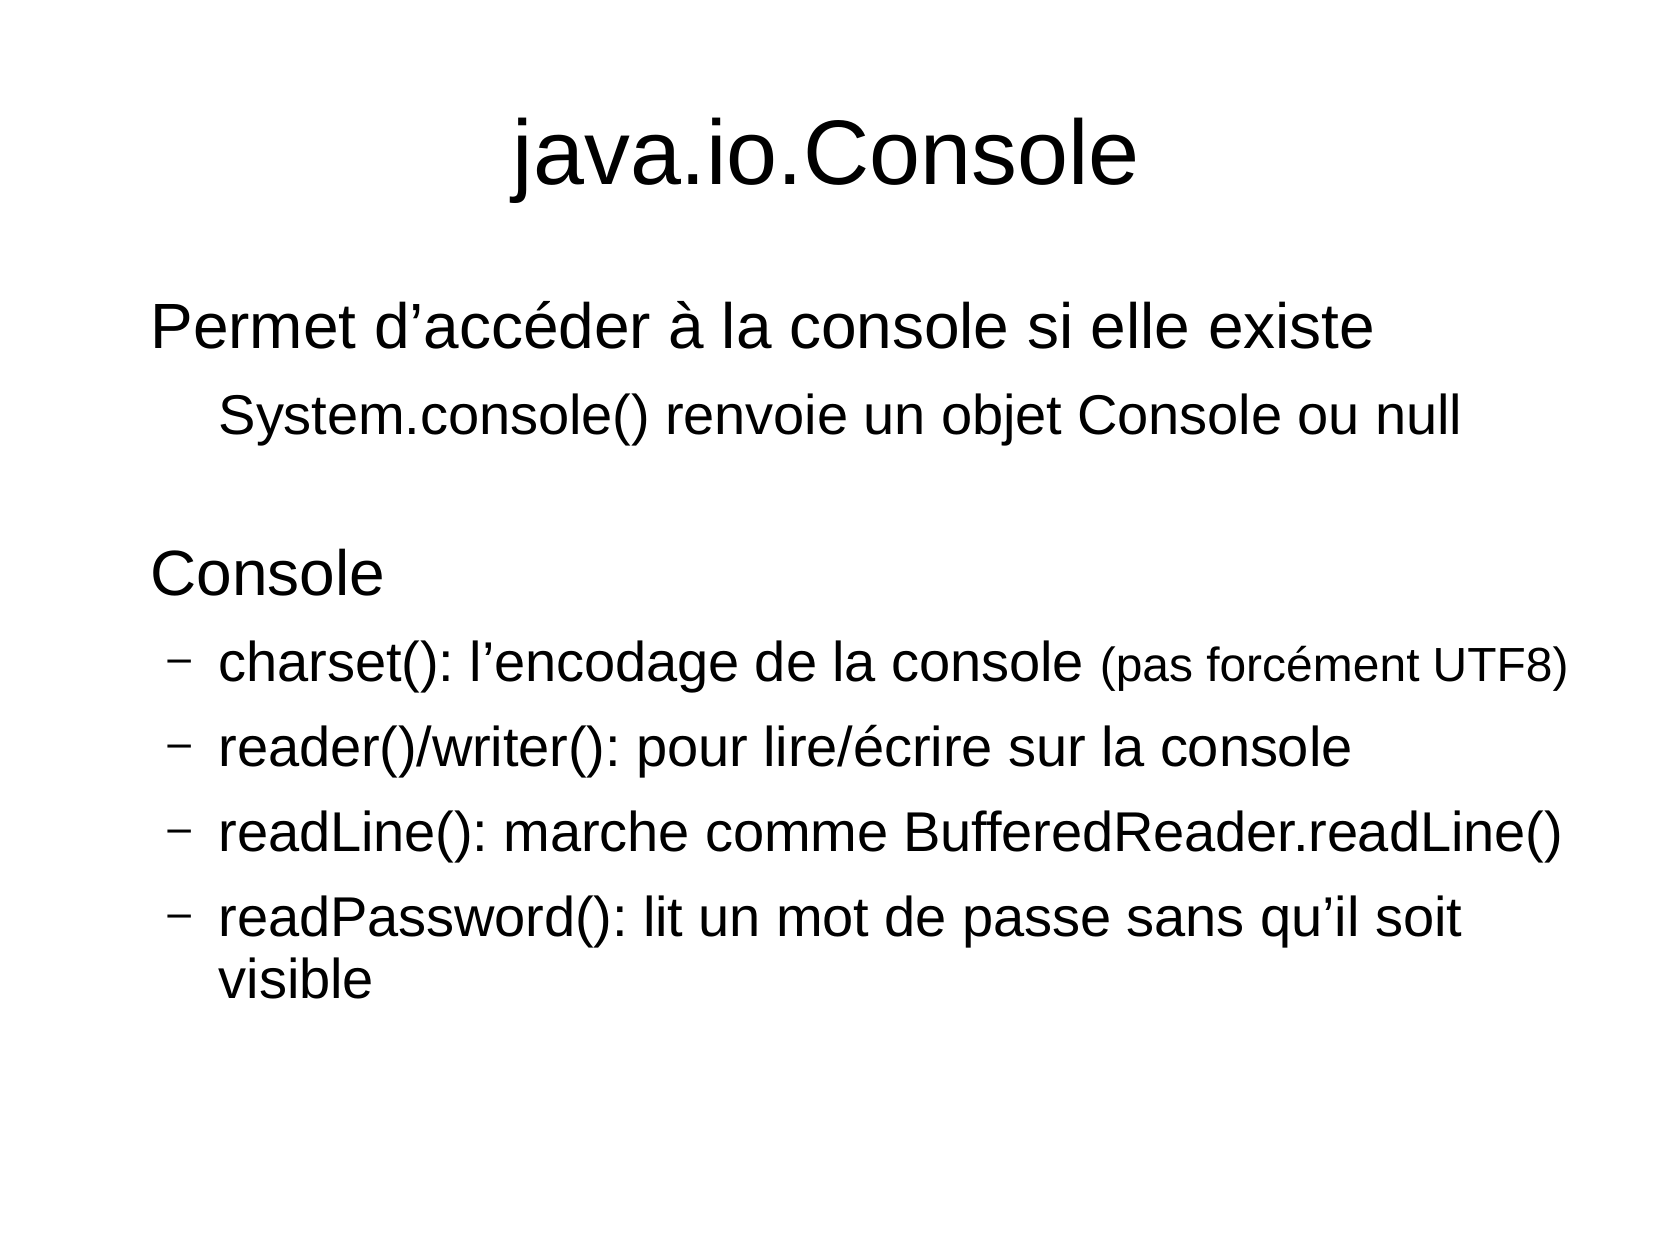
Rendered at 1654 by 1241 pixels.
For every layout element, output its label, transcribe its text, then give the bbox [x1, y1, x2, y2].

list Permet d’accéder à la console si elle existe System.console() renvoie un objet Console ou null Console charset(): l’encodage de la console (pas forcément UTF8) reader()/writer(): pour lire/écrire sur la console readLine(): marche comme BufferedReader.readLine() readPassword(): lit un mot de passe sans qu’il soit visible [82, 290, 1571, 1126]
title java.io.Console [82, 49, 1571, 257]
